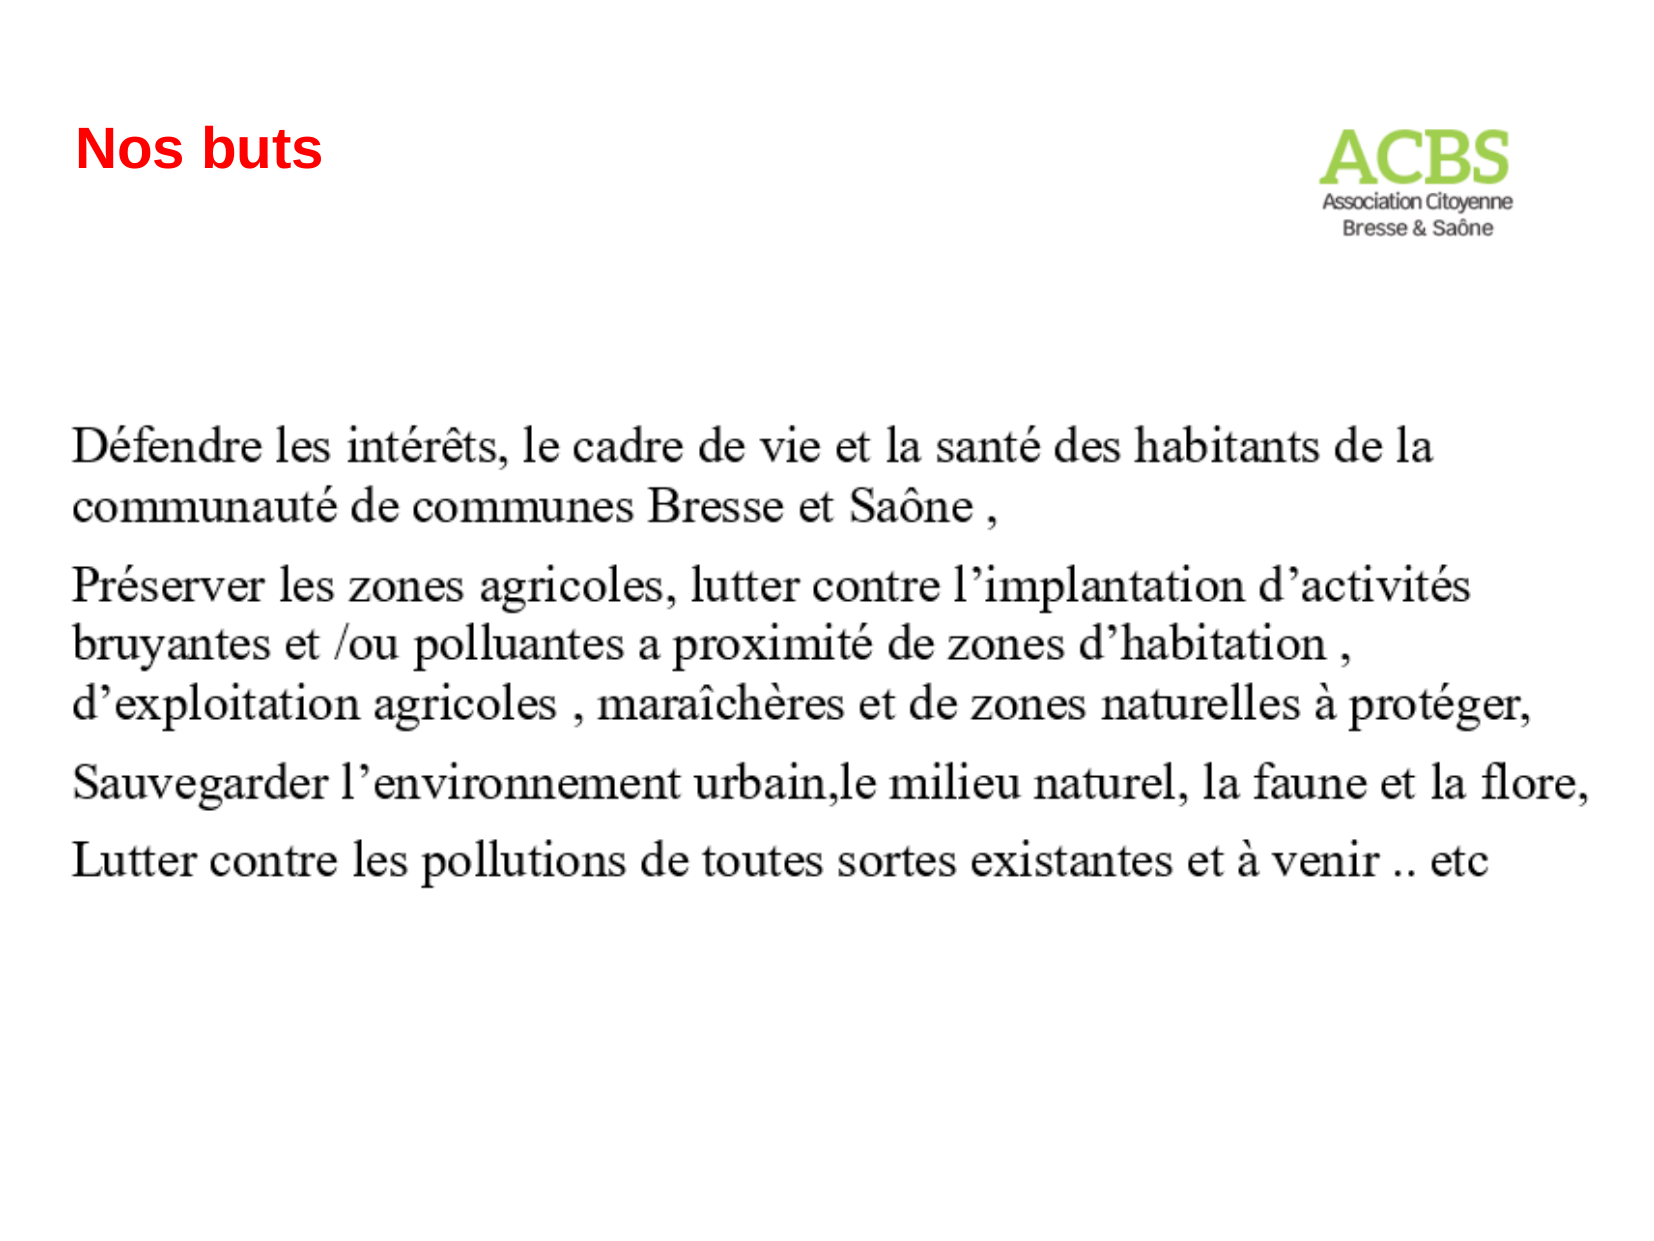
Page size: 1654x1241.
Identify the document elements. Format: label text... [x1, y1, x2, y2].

picture [1311, 118, 1524, 252]
picture [47, 389, 1612, 898]
title Nos buts [59, 83, 1548, 213]
